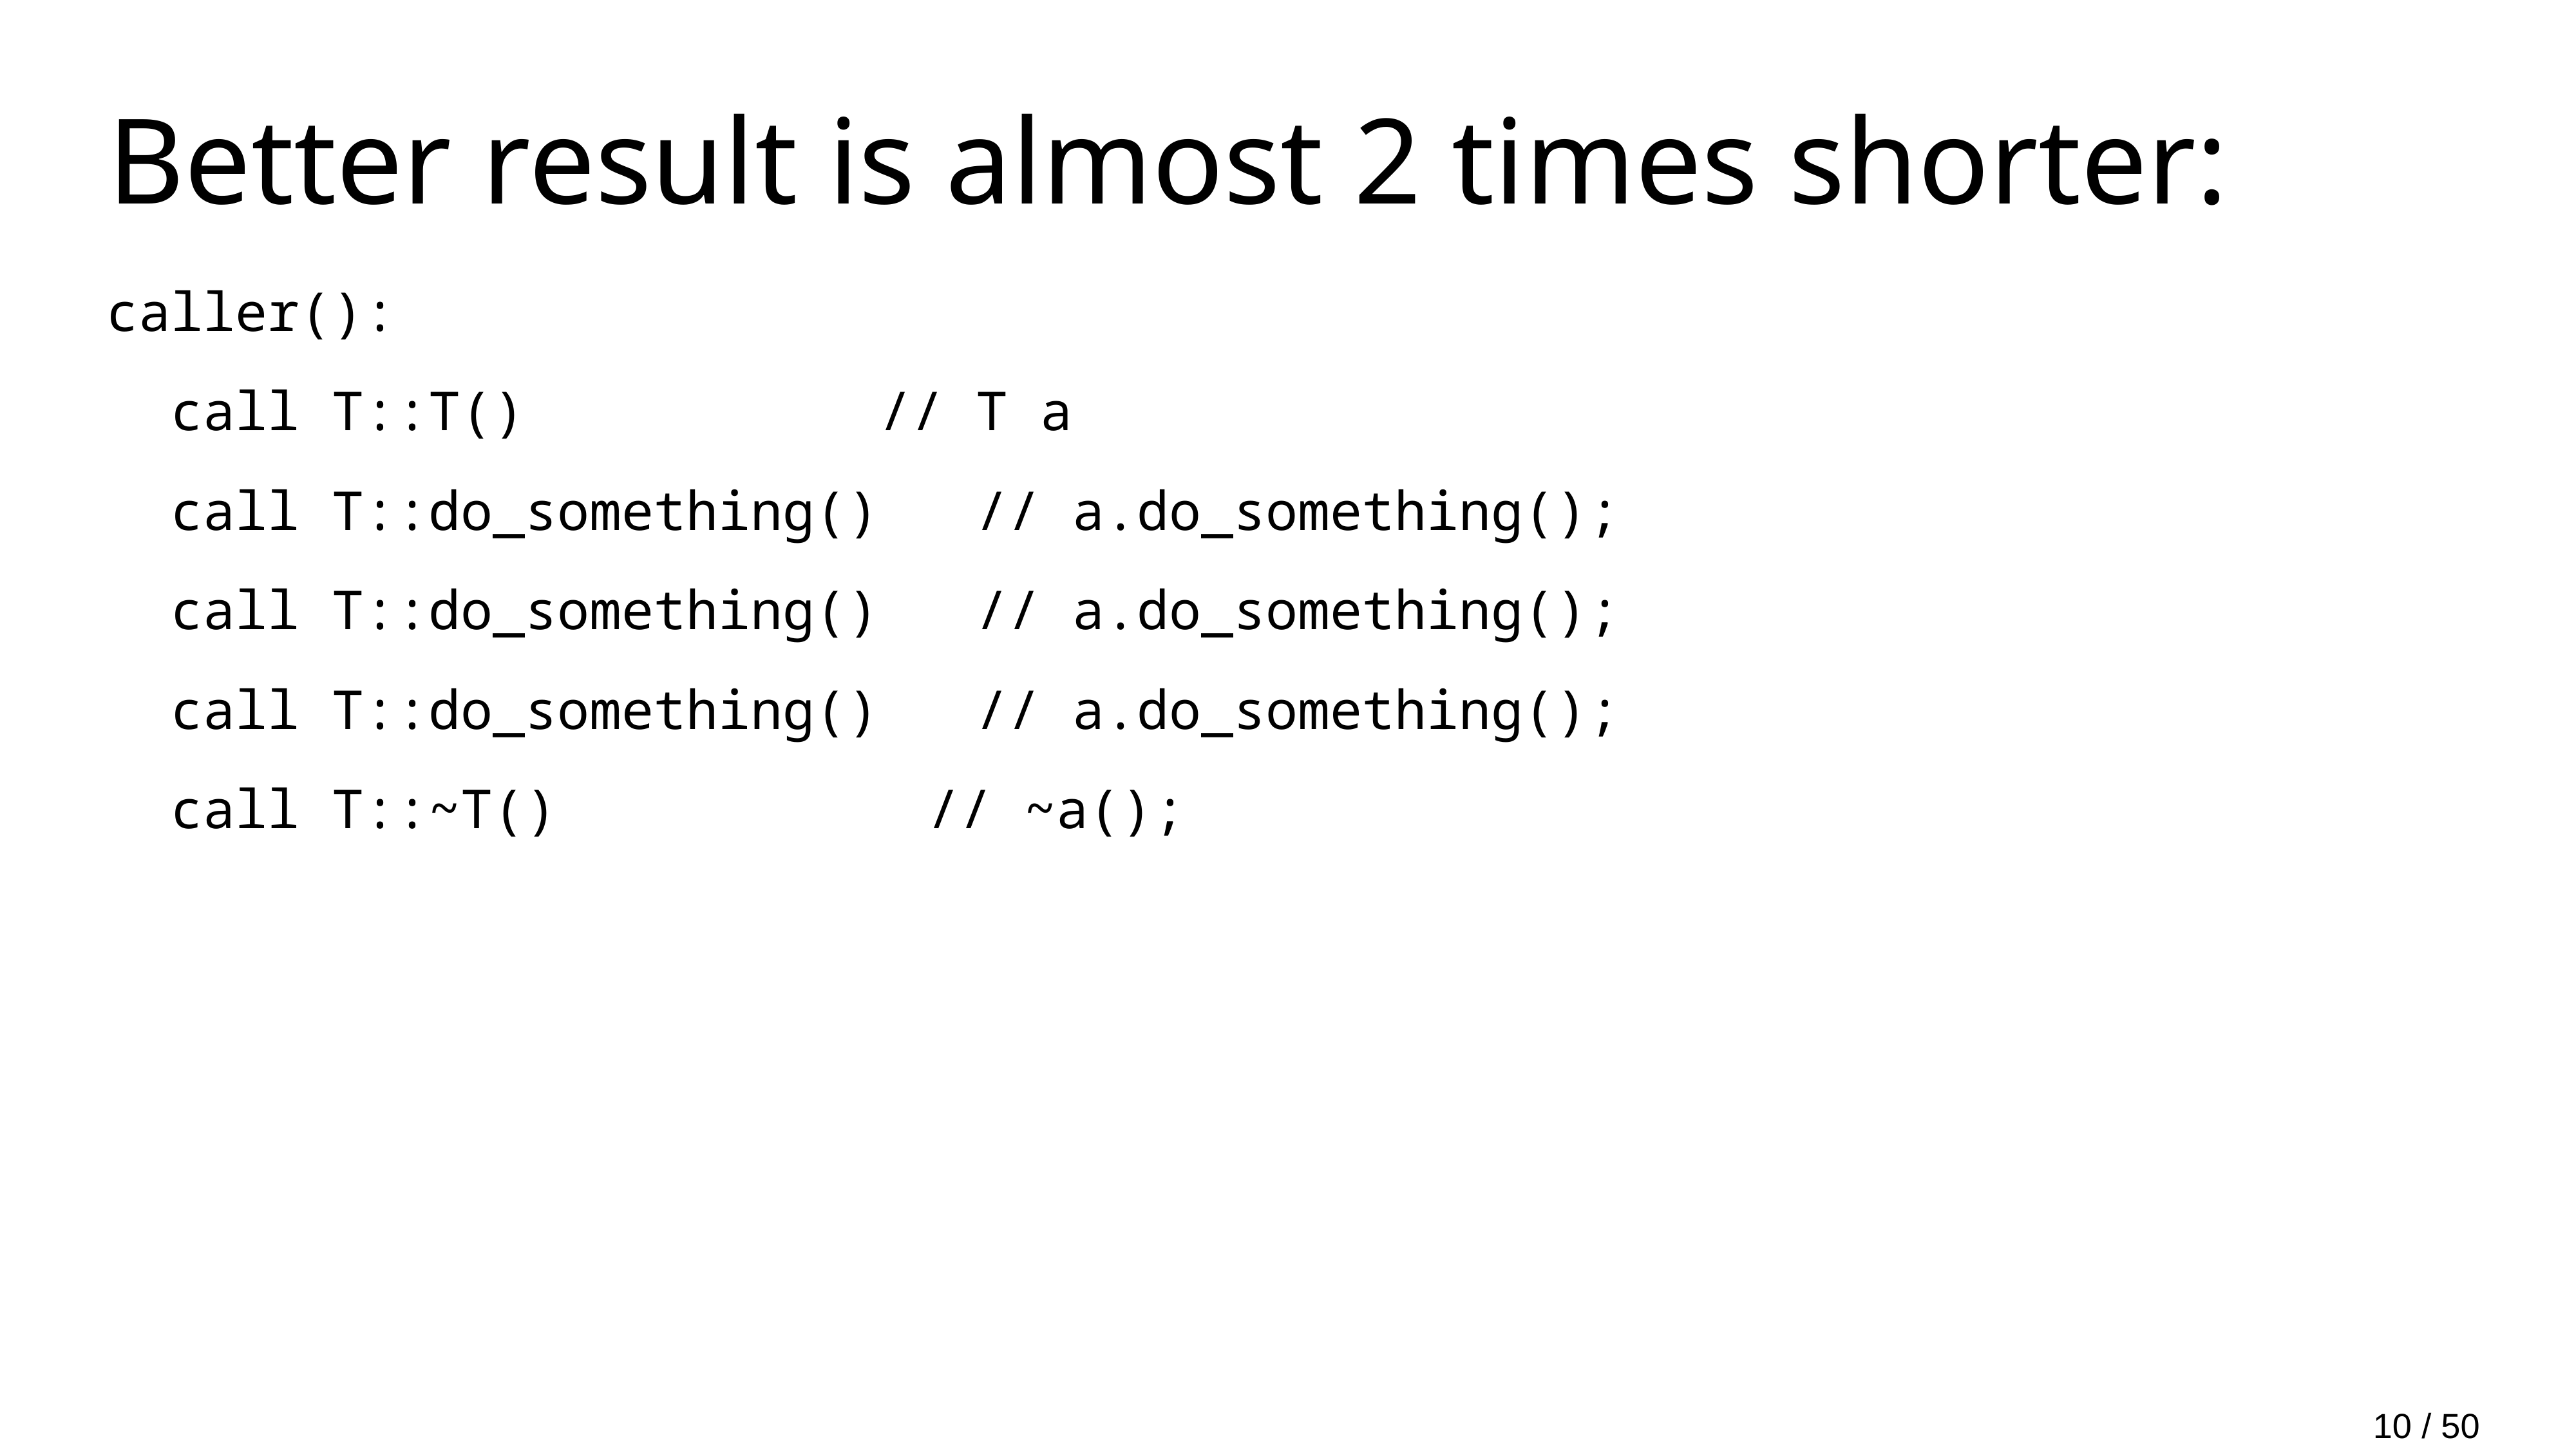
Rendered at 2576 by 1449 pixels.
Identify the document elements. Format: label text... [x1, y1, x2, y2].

title Better result is almost 2 times shorter: [108, 80, 2468, 211]
list caller(): call T::T() // T a call T::do_something() // a.do_something(); call T::do_something() // a.do_something(); call T::do_something() // a.do_something(); call T::~T() // ~a(); [0, 211, 2576, 1366]
text_box <number> / 50 [2363, 1402, 2576, 1449]
